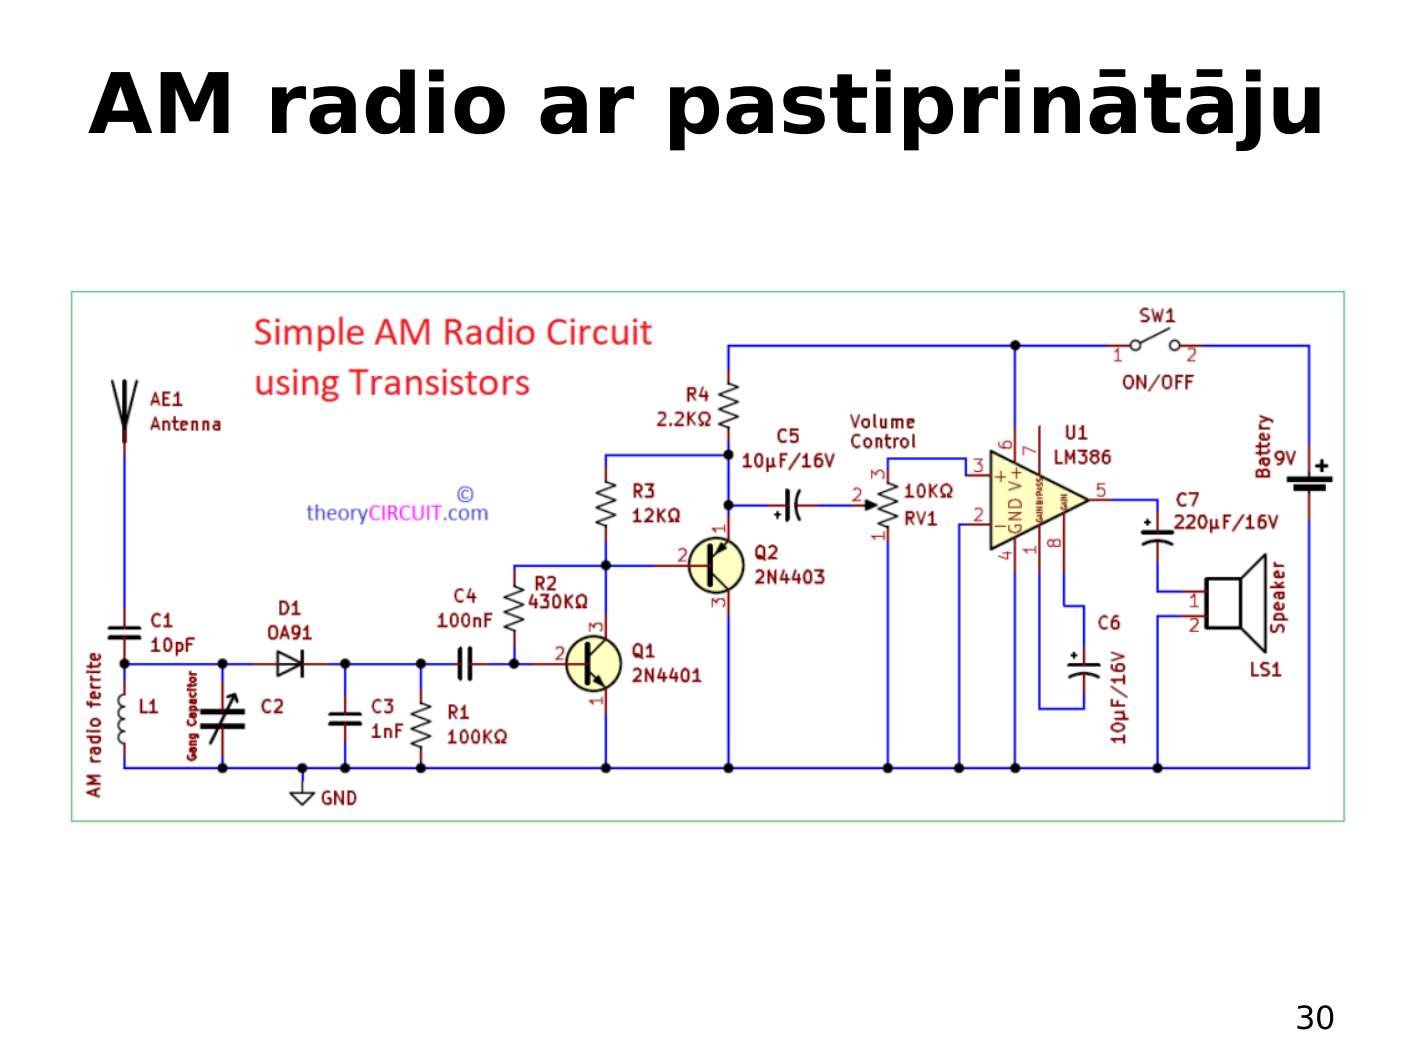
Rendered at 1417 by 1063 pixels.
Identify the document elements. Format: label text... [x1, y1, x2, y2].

picture [70, 290, 1346, 823]
title AM radio ar pastiprinātāju [70, 42, 1346, 168]
